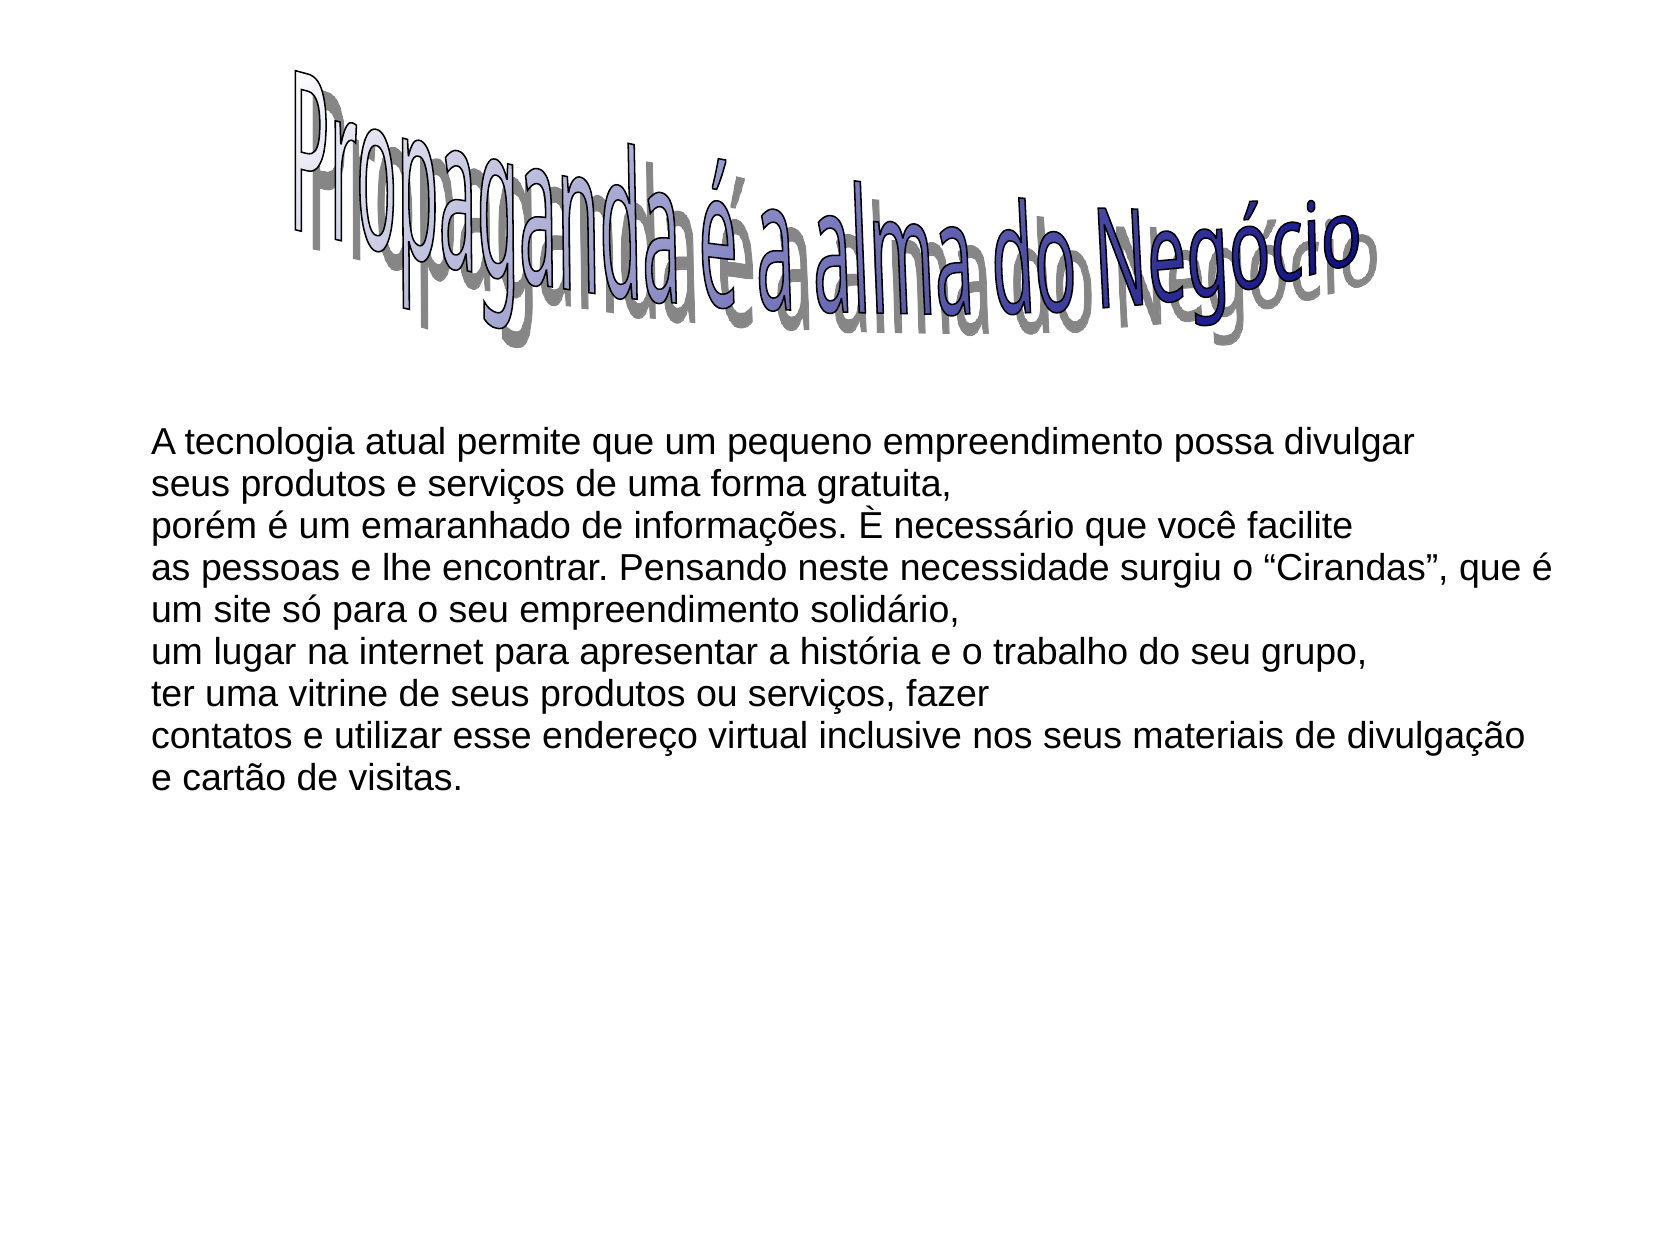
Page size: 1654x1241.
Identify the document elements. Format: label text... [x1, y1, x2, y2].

text_box Propaganda é a alma do Negócio [995, 197, 1031, 315]
text_box Propaganda é a alma do Negócio [522, 168, 553, 288]
text_box Propaganda é a alma do Negócio [759, 209, 791, 312]
text_box Propaganda é a alma do Negócio [1151, 231, 1183, 303]
text_box Propaganda é a alma do Negócio [562, 175, 595, 294]
text_box Propaganda é a alma do Negócio [1274, 222, 1302, 282]
text_box Propaganda é a alma do Negócio [402, 138, 436, 310]
text_box A tecnologia atual permite que um pequeno empreendimento possa divulgar seus produtos e serviços de uma forma gratuita, porém é um emaranhado de informações. È necessário que você facilite as pessoas e lhe encontrar. Pensando neste necessidade surgiu o “Cirandas”, que é um site só para o seu empreendimento solidário, um lugar na internet para apresentar a história e o trabalho do seu grupo, ter uma vitrine de seus produtos ou serviços, fazer contatos e utilizar esse endereço virtual inclusive nos seus materiais de divulgação e cartão de visitas. [136, 413, 1568, 807]
text_box Propaganda é a alma do Negócio [854, 180, 866, 313]
text_box Propaganda é a alma do Negócio [441, 150, 472, 272]
text_box Propaganda é a alma do Negócio [1098, 208, 1143, 308]
text_box Propaganda é a alma do Negócio [645, 192, 677, 304]
text_box Propaganda é a alma do Negócio [335, 120, 357, 241]
text_box Propaganda é a alma do Negócio [816, 215, 848, 314]
text_box Propaganda é a alma do Negócio [938, 226, 970, 316]
text_box Propaganda é a alma do Negócio [1038, 231, 1073, 313]
text_box Propaganda é a alma do Negócio [603, 143, 638, 300]
text_box Propaganda é a alma do Negócio [295, 70, 327, 232]
text_box Propaganda é a alma do Negócio [1232, 226, 1267, 290]
text_box Propaganda é a alma do Negócio [1324, 215, 1359, 269]
text_box Propaganda é a alma do Negócio [359, 129, 394, 252]
text_box Propaganda é a alma do Negócio [702, 200, 735, 309]
text_box Propaganda é a alma do Negócio [1190, 229, 1225, 326]
text_box Propaganda é a alma do Negócio [873, 221, 931, 315]
text_box Propaganda é a alma do Negócio [480, 158, 514, 329]
